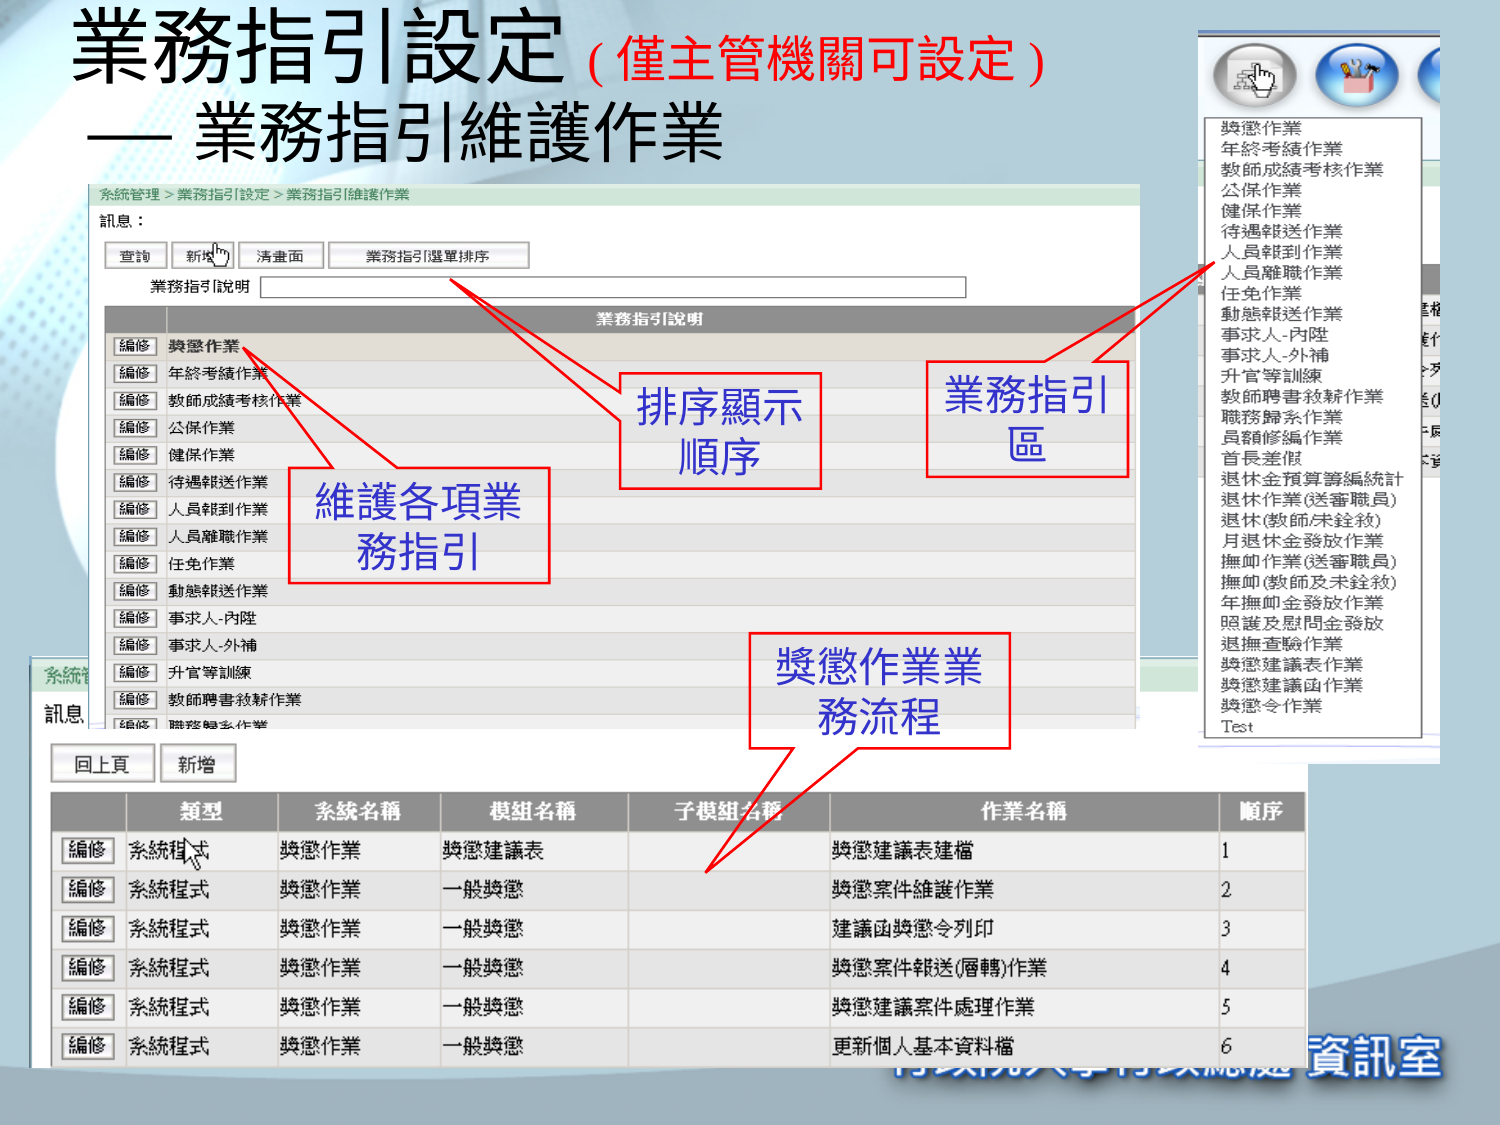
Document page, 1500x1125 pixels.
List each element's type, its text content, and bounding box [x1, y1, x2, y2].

text_box 維護各項業 務指引 [242, 347, 550, 584]
title 業務指引設定(僅主管機關可設定) —業務指引維護作業 [53, 0, 1329, 188]
text_box 業務指引區 [927, 262, 1215, 477]
text_box 獎懲作業業務流程 [705, 633, 1010, 873]
picture [29, 31, 1440, 1069]
text_box 排序顯示順序 [450, 279, 821, 489]
